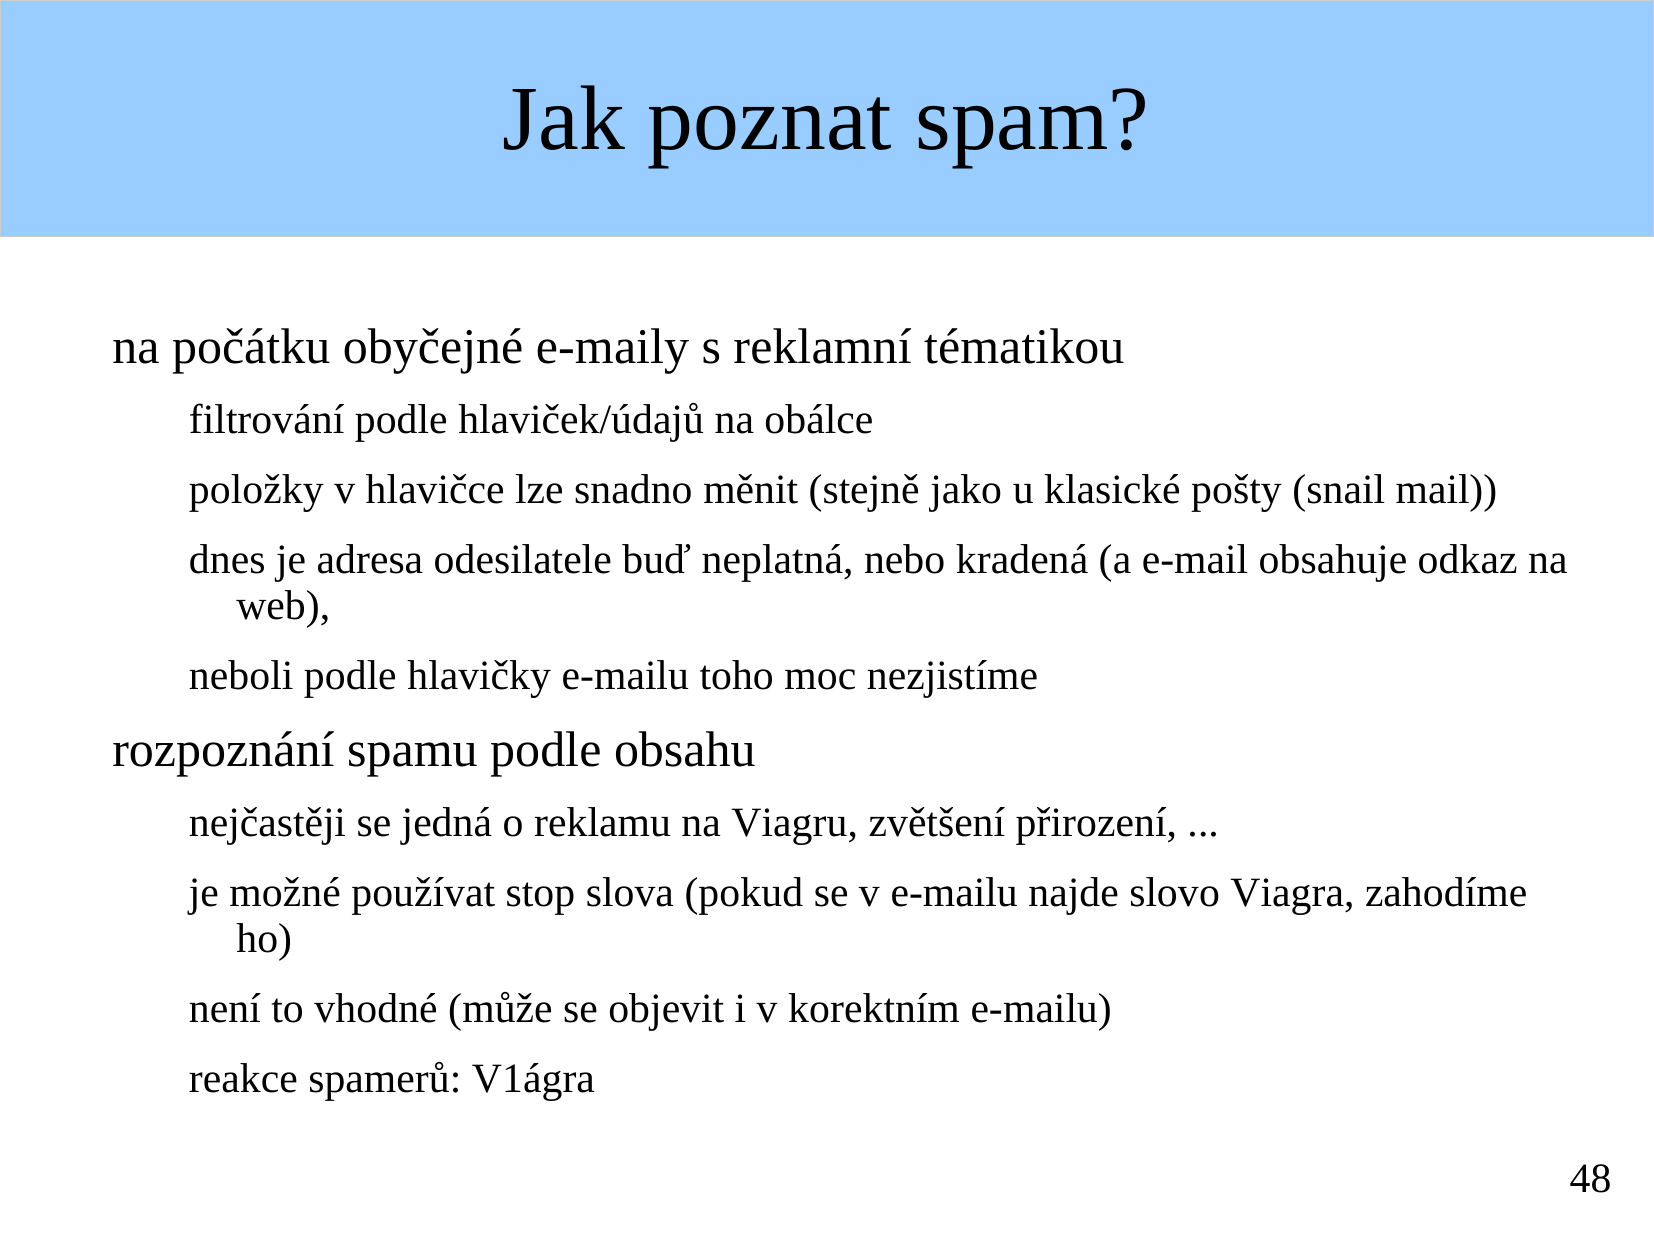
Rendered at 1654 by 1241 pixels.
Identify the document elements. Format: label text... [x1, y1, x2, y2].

title Jak poznat spam? [0, 0, 1654, 237]
list na počátku obyčejné e-maily s reklamní tématikou filtrování podle hlaviček/údajů na obálce položky v hlavičce lze snadno měnit (stejně jako u klasické pošty (snail mail)) dnes je adresa odesilatele buď neplatná, nebo kradená (a e-mail obsahuje odkaz na web), neboli podle hlavičky e-mailu toho moc nezjistíme rozpoznání spamu podle obsahu nejčastěji se jedná o reklamu na Viagru, zvětšení přirození, ... je možné používat stop slova (pokud se v e-mailu najde slovo Viagra, zahodíme ho) není to vhodné (může se objevit i v korektním e-mailu) reakce spamerů: V1ágra [94, 319, 1571, 1181]
